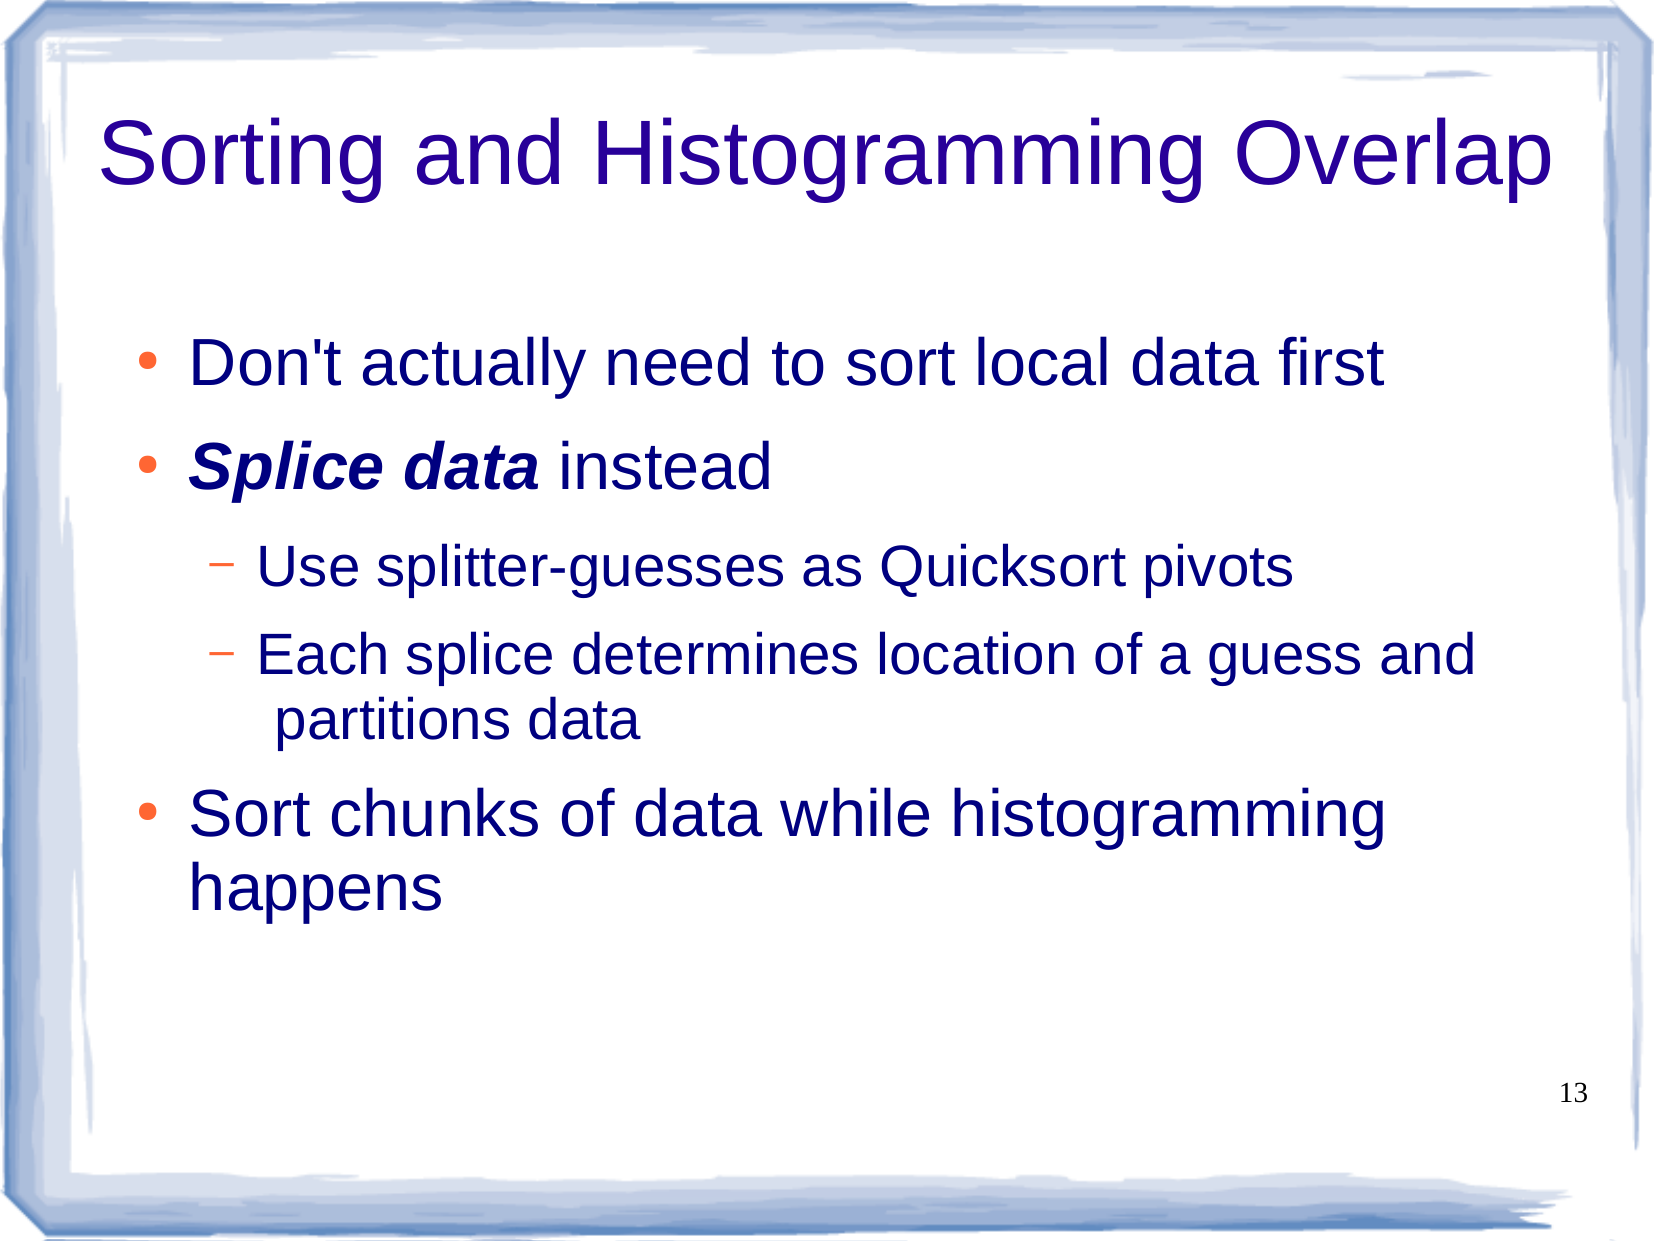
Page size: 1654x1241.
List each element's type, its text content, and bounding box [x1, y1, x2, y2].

list Don't actually need to sort local data first Splice data instead Use splitter-guesses as Quicksort pivots Each splice determines location of a guess and partitions data Sort chunks of data while histogramming happens [118, 324, 1571, 1144]
picture [0, 0, 1654, 1241]
title Sorting and Histogramming Overlap [82, 49, 1571, 257]
